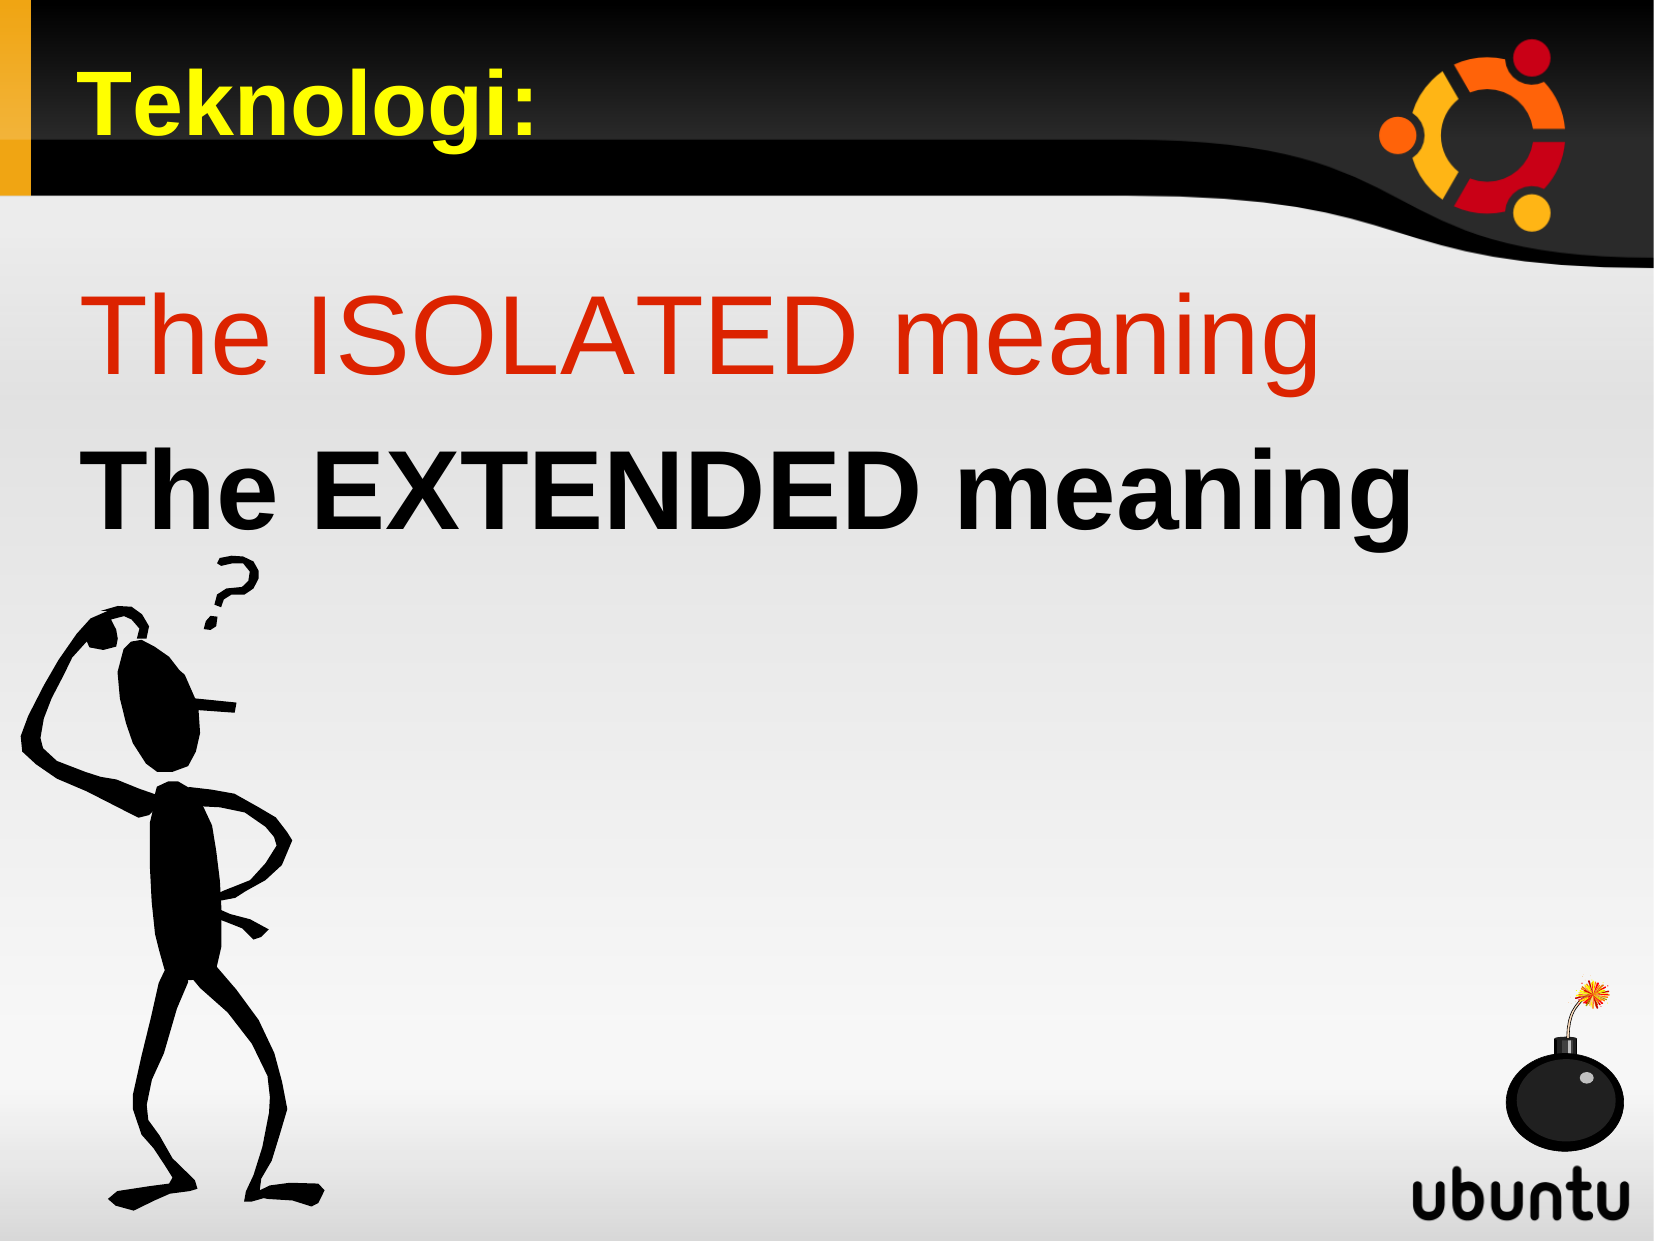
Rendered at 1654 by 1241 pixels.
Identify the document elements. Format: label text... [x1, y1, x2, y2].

list The ISOLATED meaning The EXTENDED meaning [46, 265, 1625, 709]
picture [0, 0, 1654, 1241]
title Teknologi: [76, 7, 886, 200]
